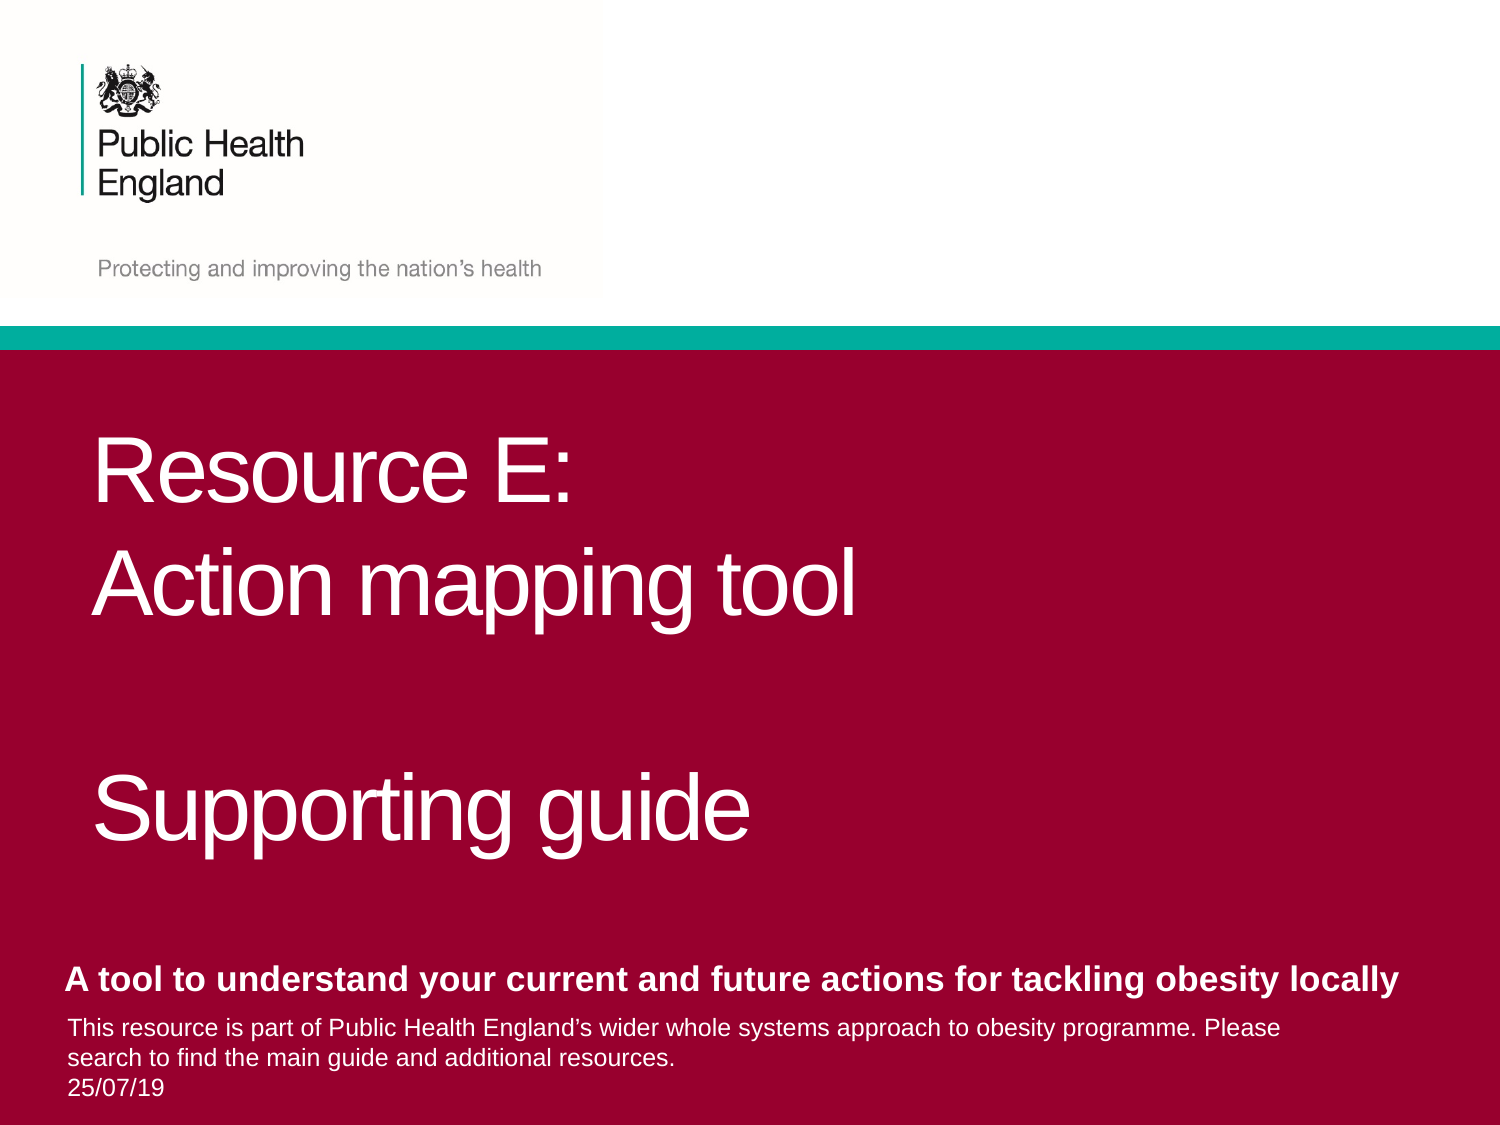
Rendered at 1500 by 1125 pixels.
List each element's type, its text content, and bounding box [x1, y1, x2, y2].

title Resource E: Action mapping tool Supporting guide [91, 408, 1344, 692]
text_box This resource is part of Public Health England’s wider whole systems approach to obesity programme. Please search to find the main guide and additional resources. 25/07/19 [52, 1004, 1344, 1111]
subtitle A tool to understand your current and future actions for tackling obesity locally [41, 940, 1424, 1000]
